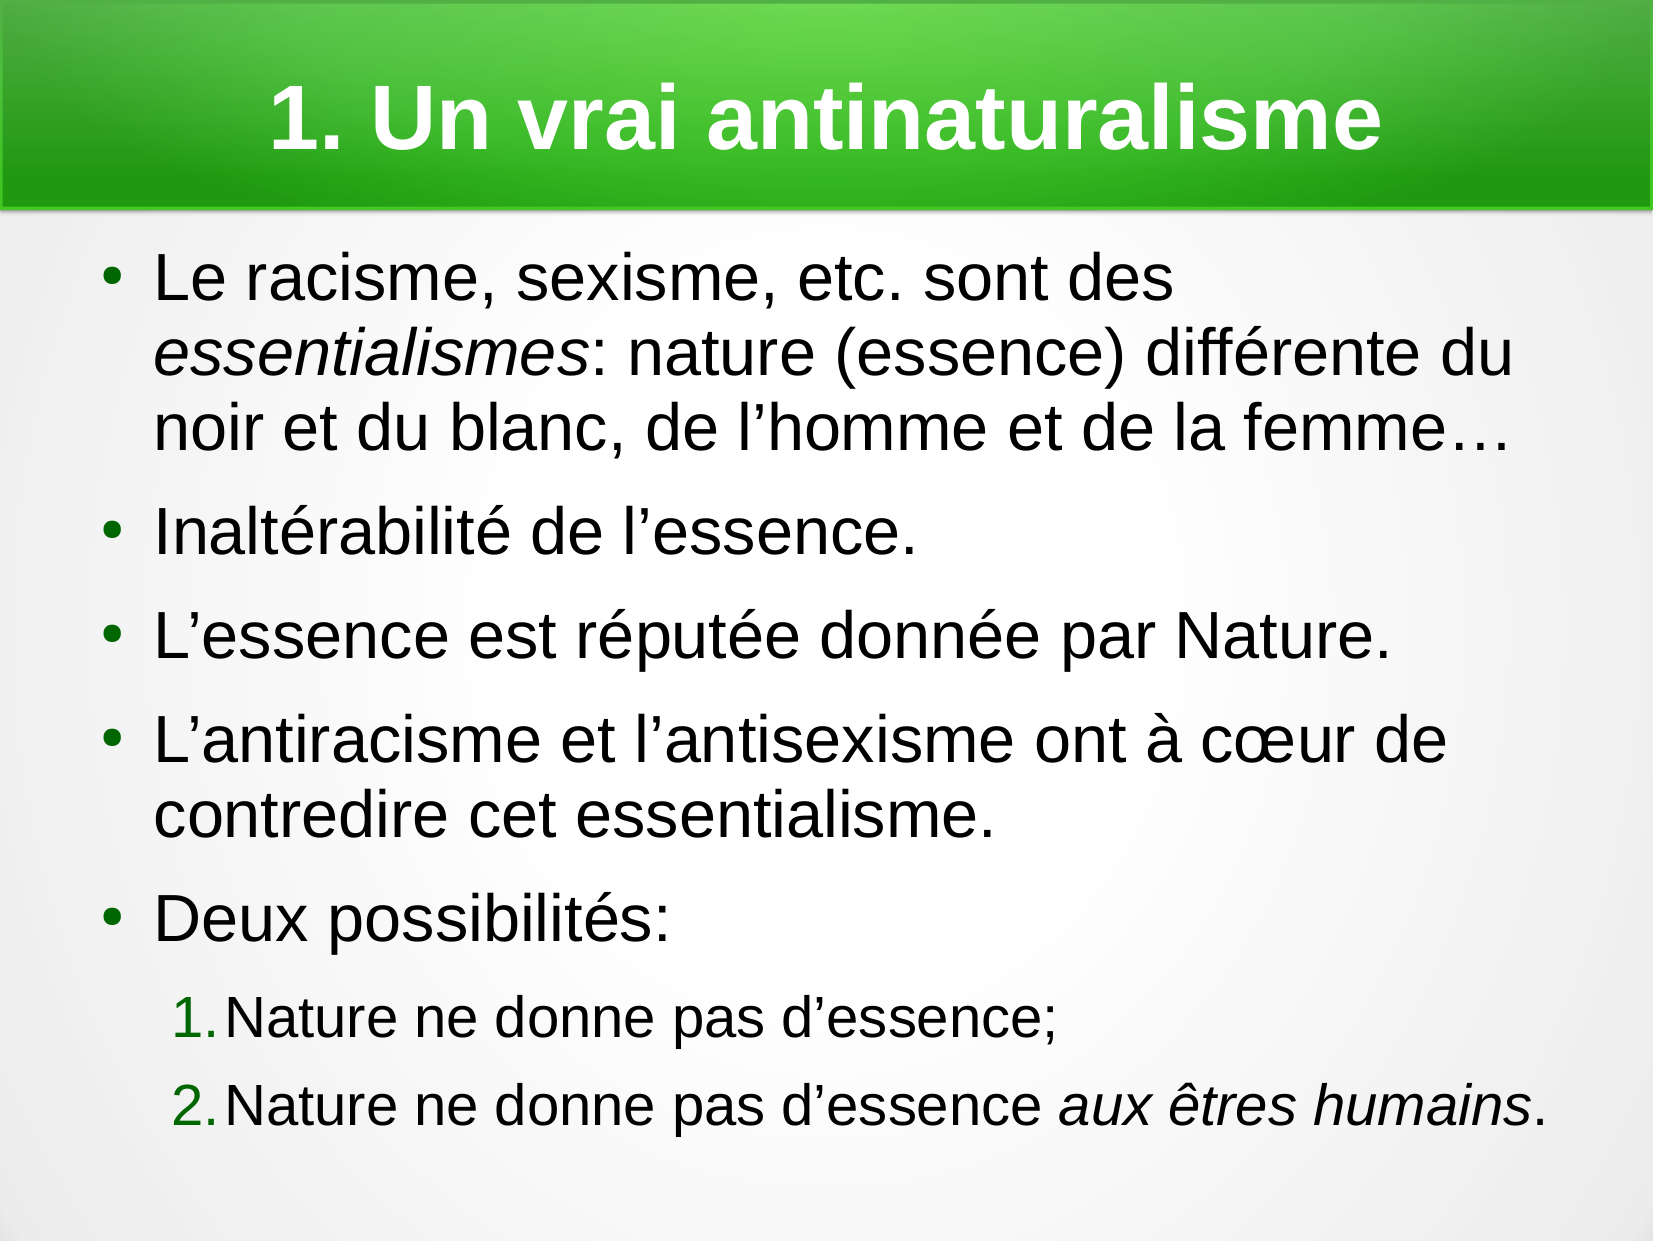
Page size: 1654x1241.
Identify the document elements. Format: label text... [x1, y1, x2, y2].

title 1. Un vrai antinaturalisme [82, 47, 1571, 190]
list Le racisme, sexisme, etc. sont des essentialismes: nature (essence) différente du noir et du blanc, de l’homme et de la femme… Inaltérabilité de l’essence. L’essence est réputée donnée par Nature. L’antiracisme et l’antisexisme ont à cœur de contredire cet essentialisme. Deux possibilités: Nature ne donne pas d’essence; Nature ne donne pas d’essence aux êtres humains. [82, 240, 1571, 1186]
